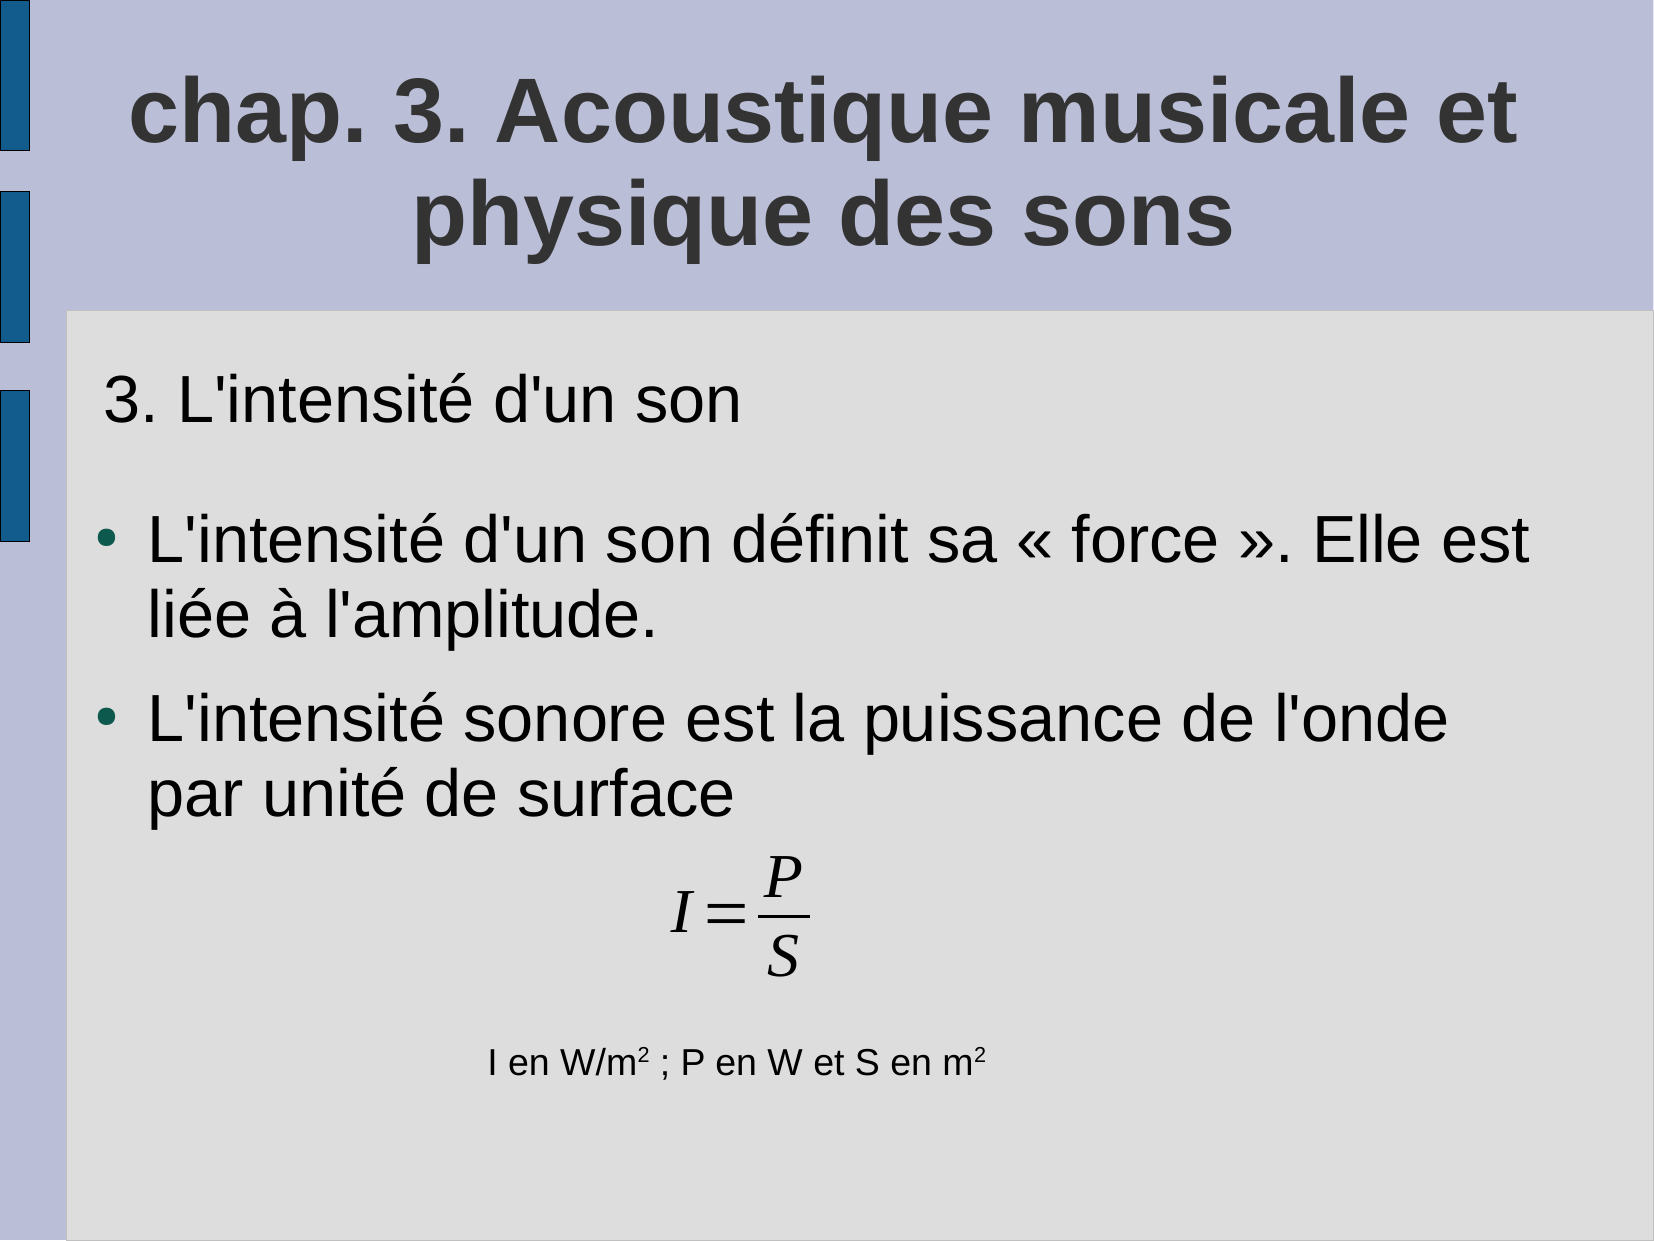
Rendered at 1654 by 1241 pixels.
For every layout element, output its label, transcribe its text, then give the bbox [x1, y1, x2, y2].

title chap. 3. Acoustique musicale et physique des sons [118, 58, 1531, 266]
chart [649, 841, 828, 991]
text_box I en W/m2 ; P en W et S en m2 [472, 1034, 1300, 1093]
list L'intensité d'un son définit sa « force ». Elle est liée à l'amplitude. L'intensité sonore est la puissance de l'onde par unité de surface [76, 501, 1565, 857]
text_box 3. L'intensité d'un son [88, 354, 1565, 444]
